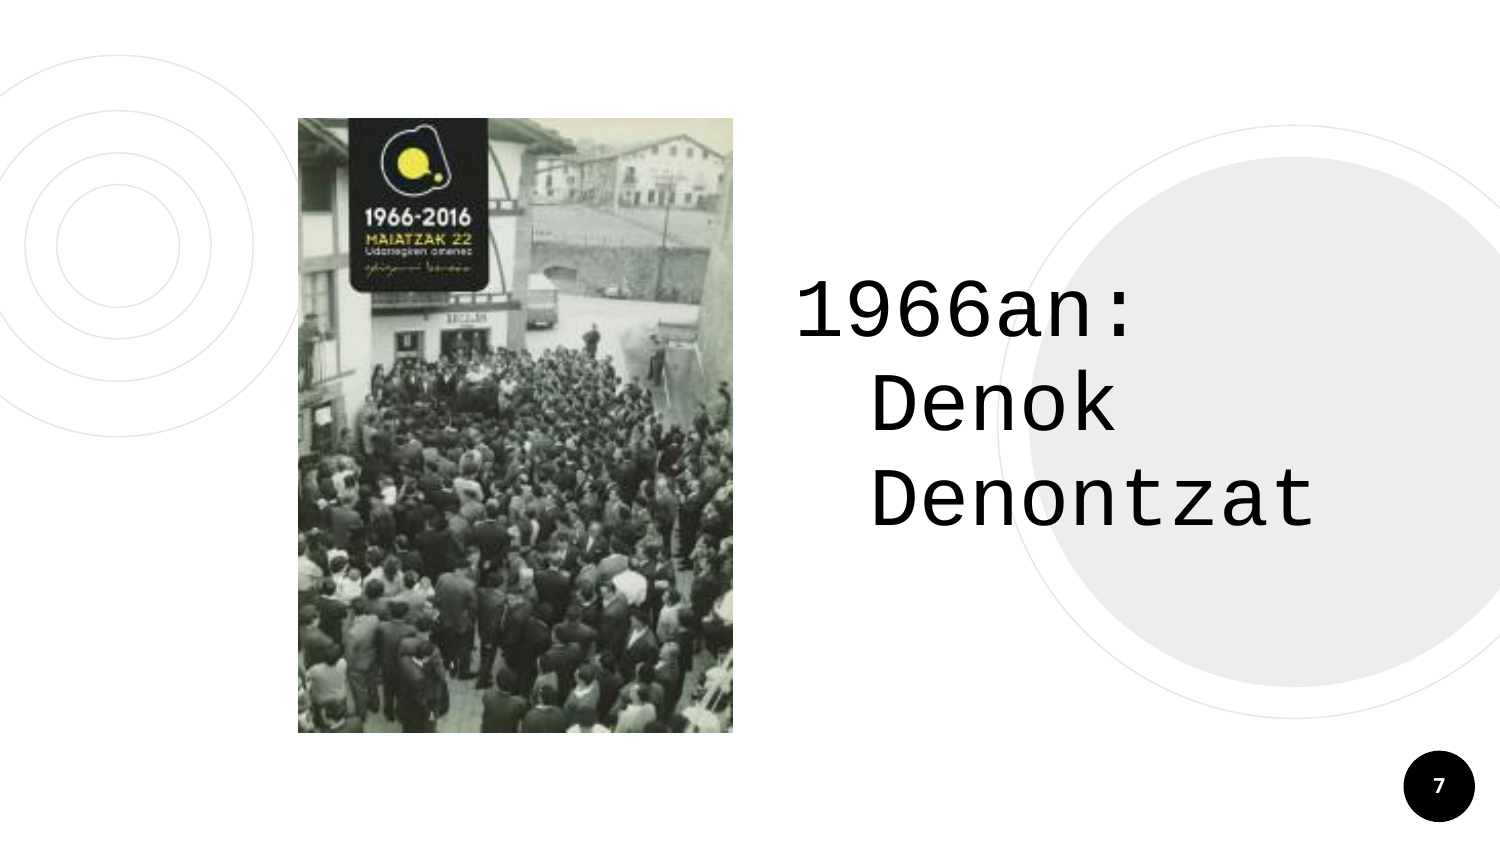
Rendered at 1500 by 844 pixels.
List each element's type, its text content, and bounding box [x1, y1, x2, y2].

picture [298, 118, 733, 733]
text_box <zenbakia> [1403, 750, 1475, 823]
text_box 1966an: Denok Denontzat [779, 259, 1430, 587]
